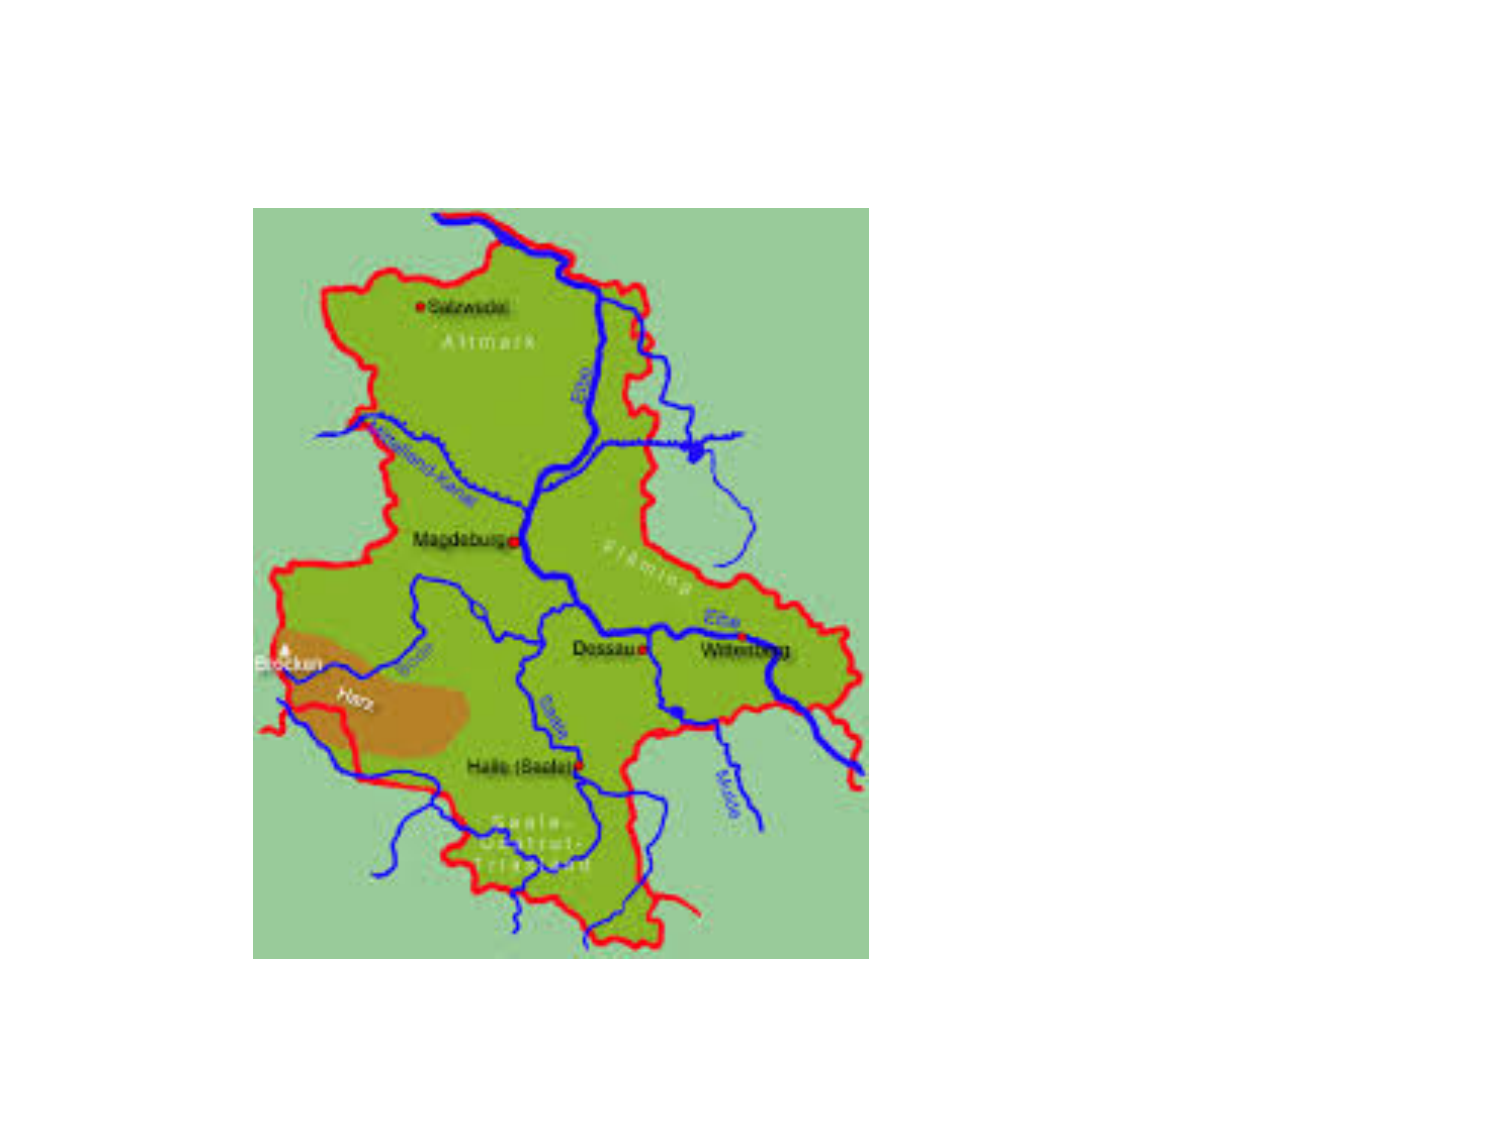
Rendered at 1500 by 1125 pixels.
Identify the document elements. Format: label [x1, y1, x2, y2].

picture [253, 208, 869, 959]
